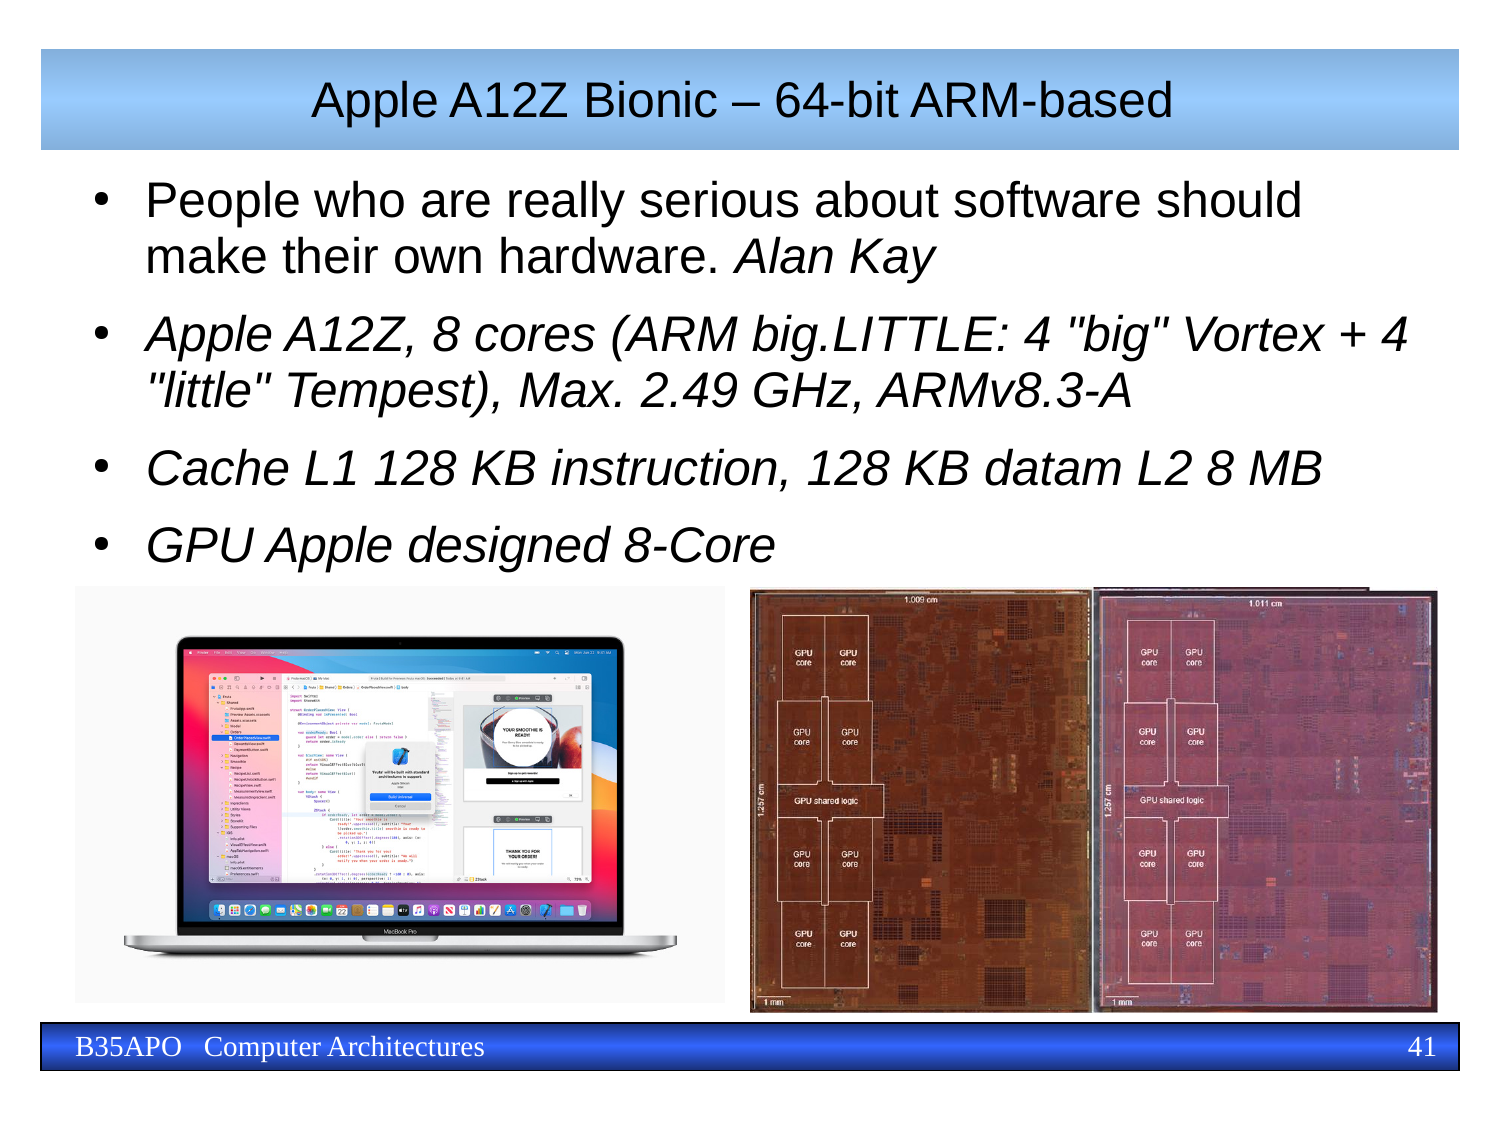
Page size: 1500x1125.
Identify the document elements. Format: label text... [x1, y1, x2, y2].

picture [75, 586, 725, 1003]
list People who are really serious about software should make their own hardware. Alan Kay Apple A12Z, 8 cores (ARM big.LITTLE: 4 "big" Vortex + 4 "little" Tempest), Max. 2.49 GHz, ARMv8.3‑A Cache L1 128 KB instruction, 128 KB datam L2 8 MB GPU Apple designed 8-Core [75, 172, 1426, 916]
title Apple A12Z Bionic – 64-bit ARM-based [41, 49, 1459, 150]
picture [750, 587, 1438, 1013]
